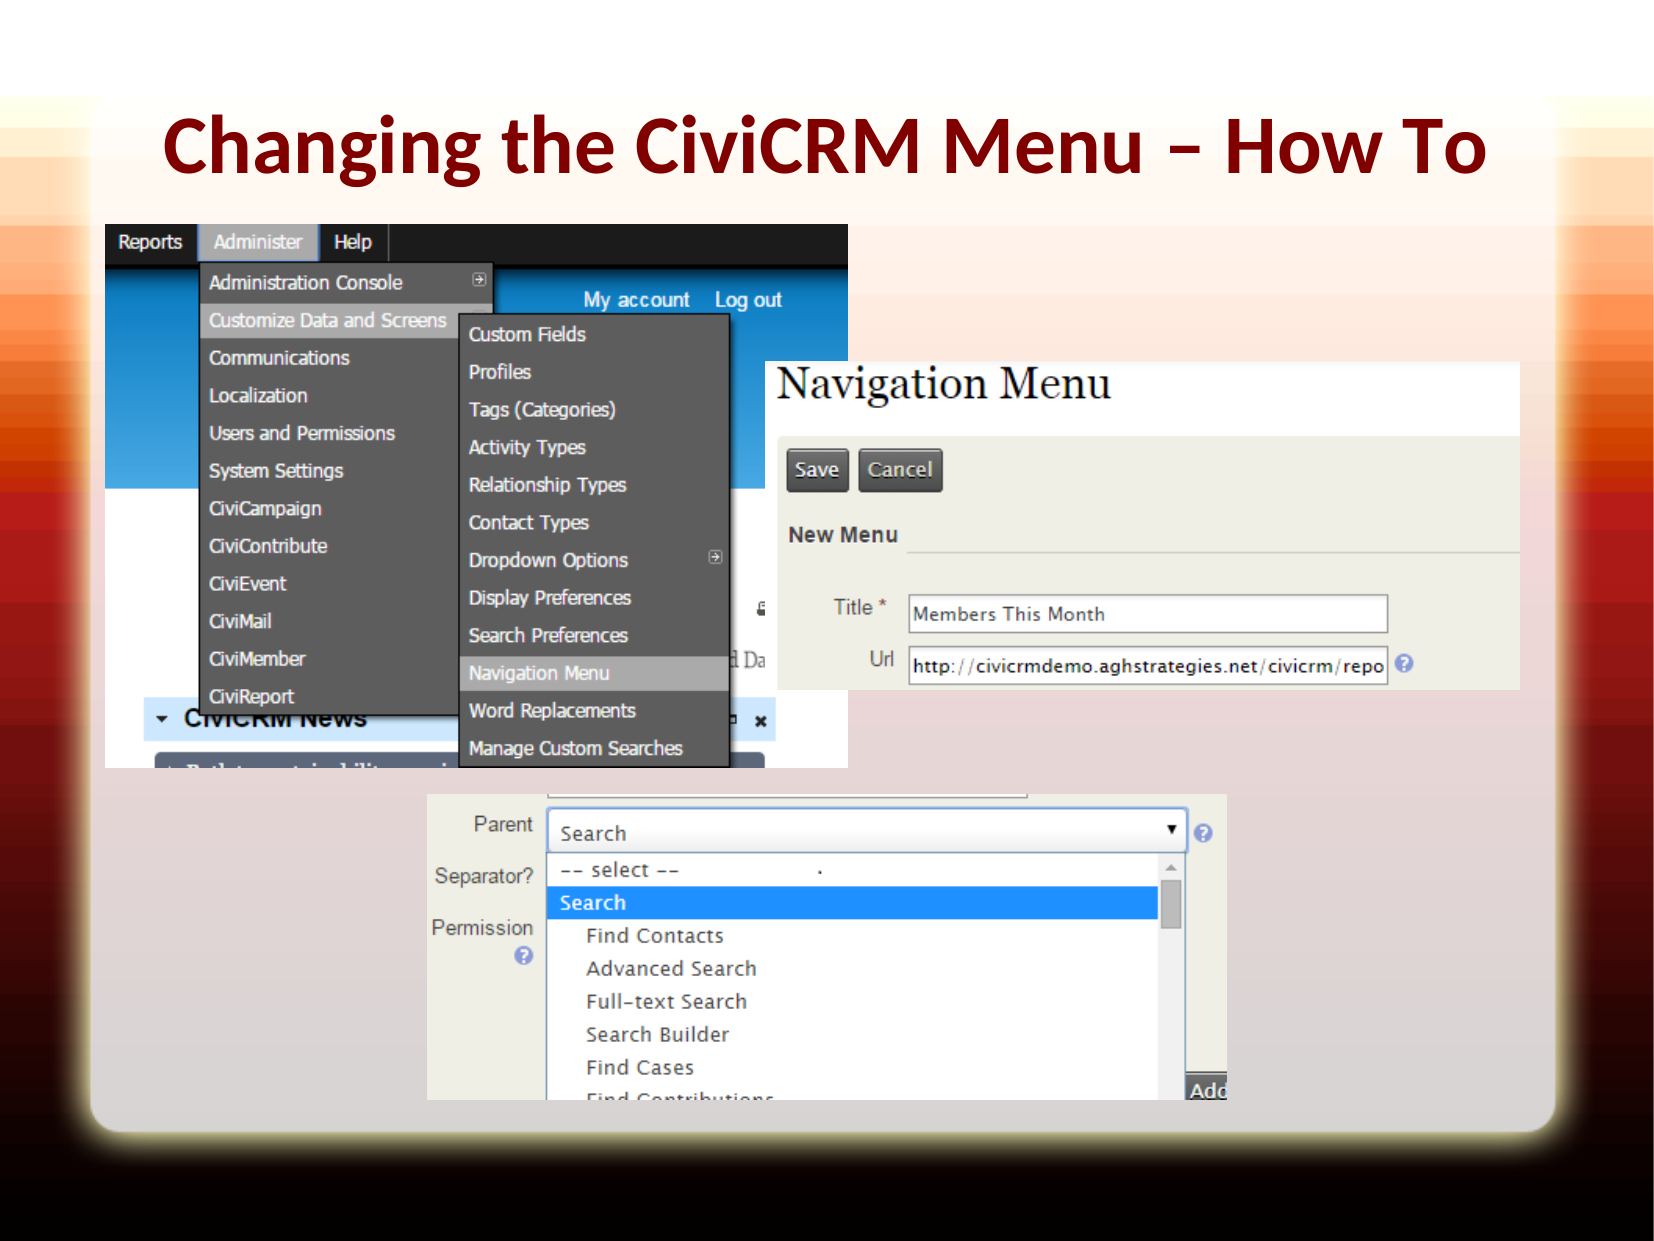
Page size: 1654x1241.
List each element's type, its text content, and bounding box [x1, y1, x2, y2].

title Changing the CiviCRM Menu – How To [118, 49, 1536, 257]
picture [0, 0, 1654, 1241]
